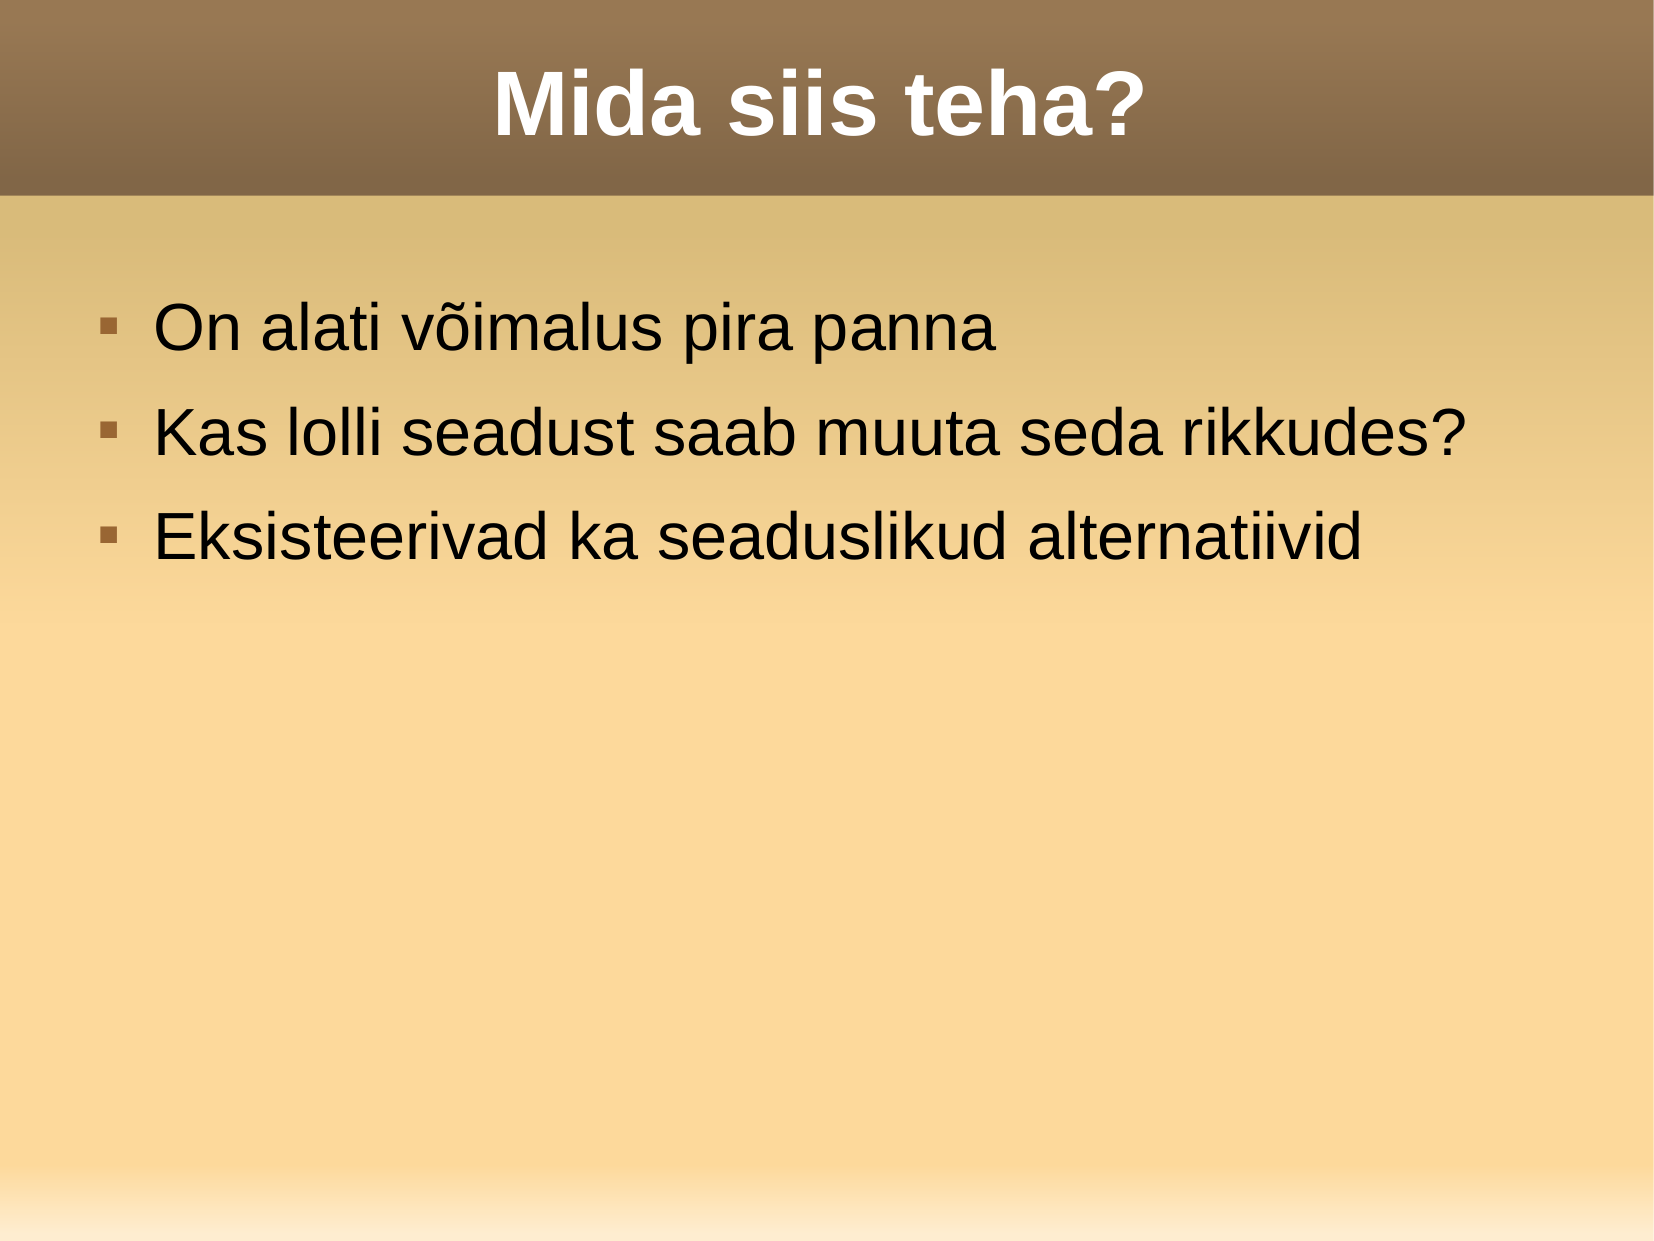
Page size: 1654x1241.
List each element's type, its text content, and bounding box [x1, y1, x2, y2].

title Mida siis teha? [76, 7, 1565, 200]
picture [0, 0, 1654, 1241]
list On alati võimalus pira panna Kas lolli seadust saab muuta seda rikkudes? Eksisteerivad ka seaduslikud alternatiivid [82, 290, 1571, 1094]
